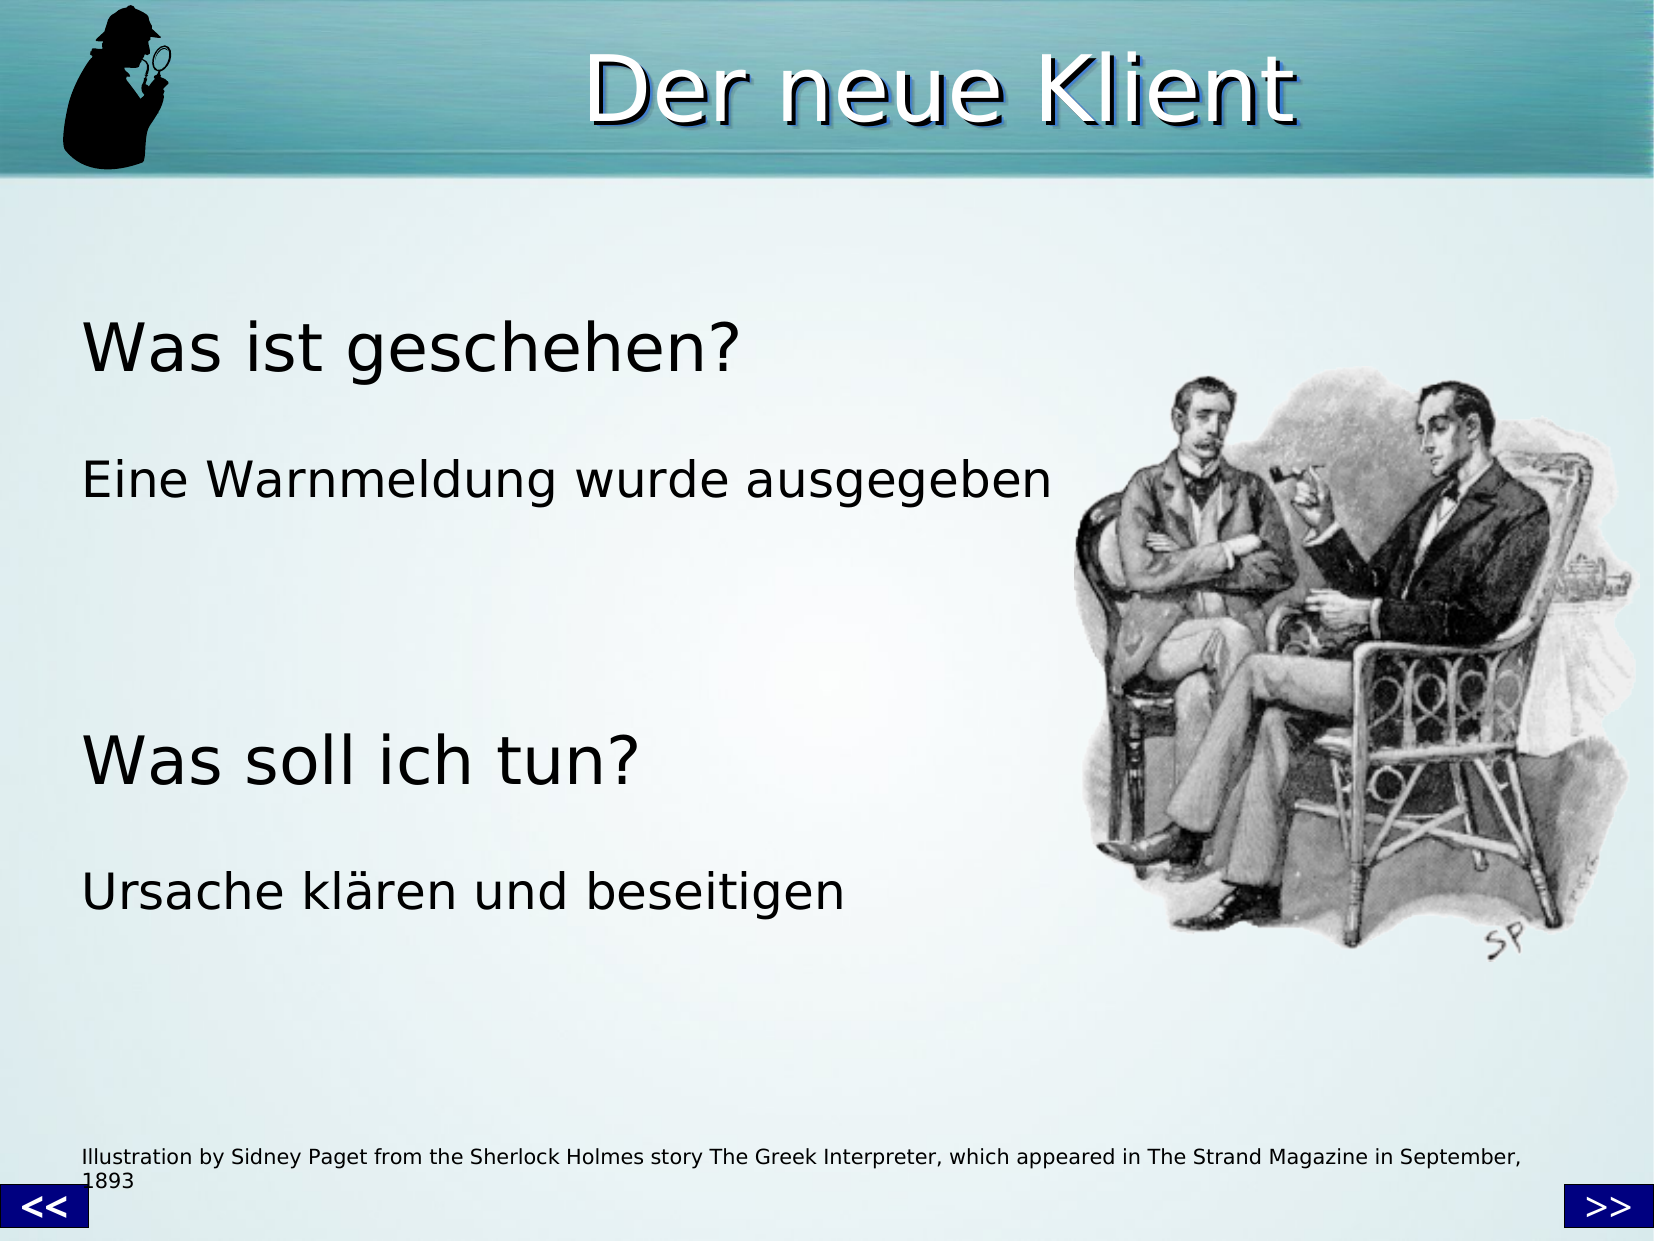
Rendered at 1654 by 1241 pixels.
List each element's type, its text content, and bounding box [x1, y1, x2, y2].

picture [97, 1181, 104, 1187]
picture [0, 0, 1654, 1241]
text_box Was ist geschehen? Eine Warnmeldung wurde ausgegeben Was soll ich tun? Ursache klären und beseitigen Illustration by Sidney Paget from the Sherlock Holmes story The Greek Interpreter, which appeared in The Strand Magazine in September, 1893 [81, 309, 1579, 1173]
picture [111, 1174, 117, 1181]
title Der neue Klient [224, 2, 1654, 178]
